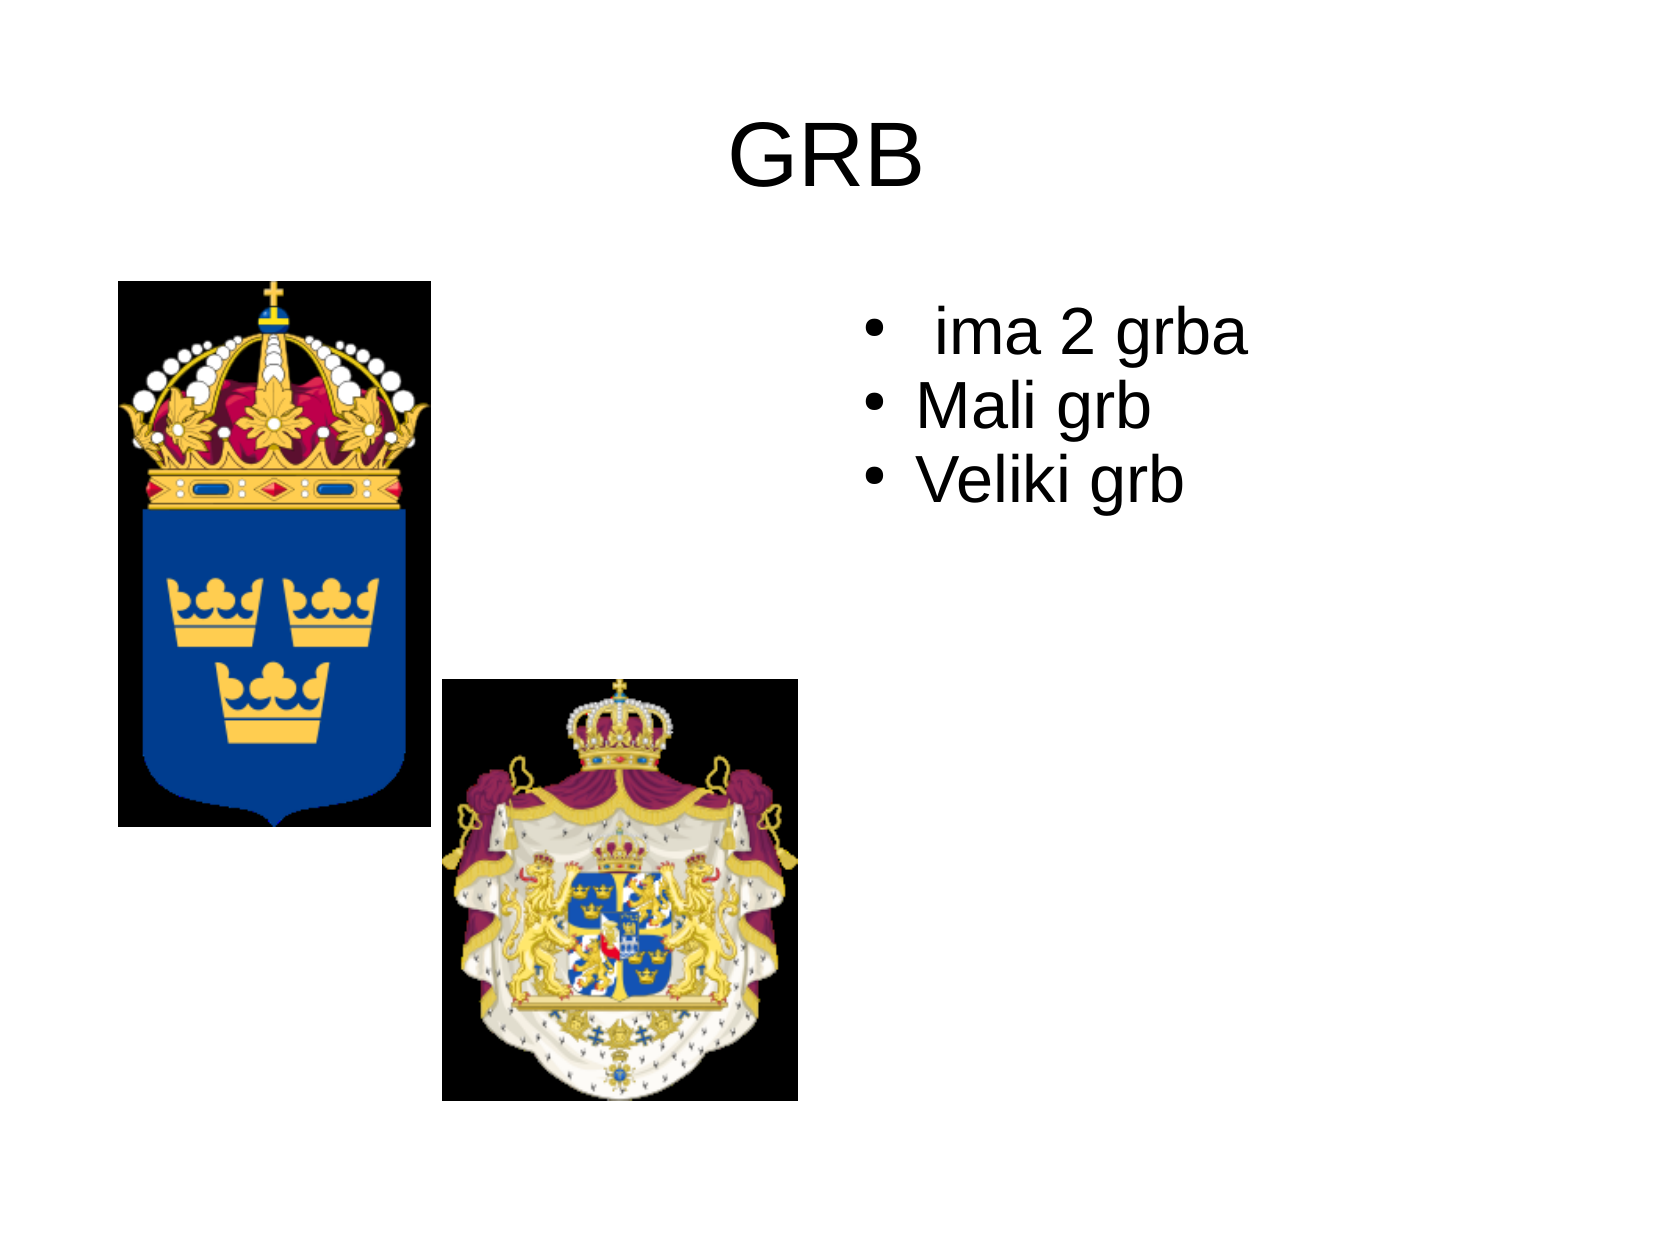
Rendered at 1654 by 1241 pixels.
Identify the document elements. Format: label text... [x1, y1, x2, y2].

picture [442, 679, 798, 1101]
list ima 2 grba Mali grb Veliki grb [845, 290, 1572, 1109]
title GRB [82, 49, 1571, 257]
picture [118, 281, 431, 827]
